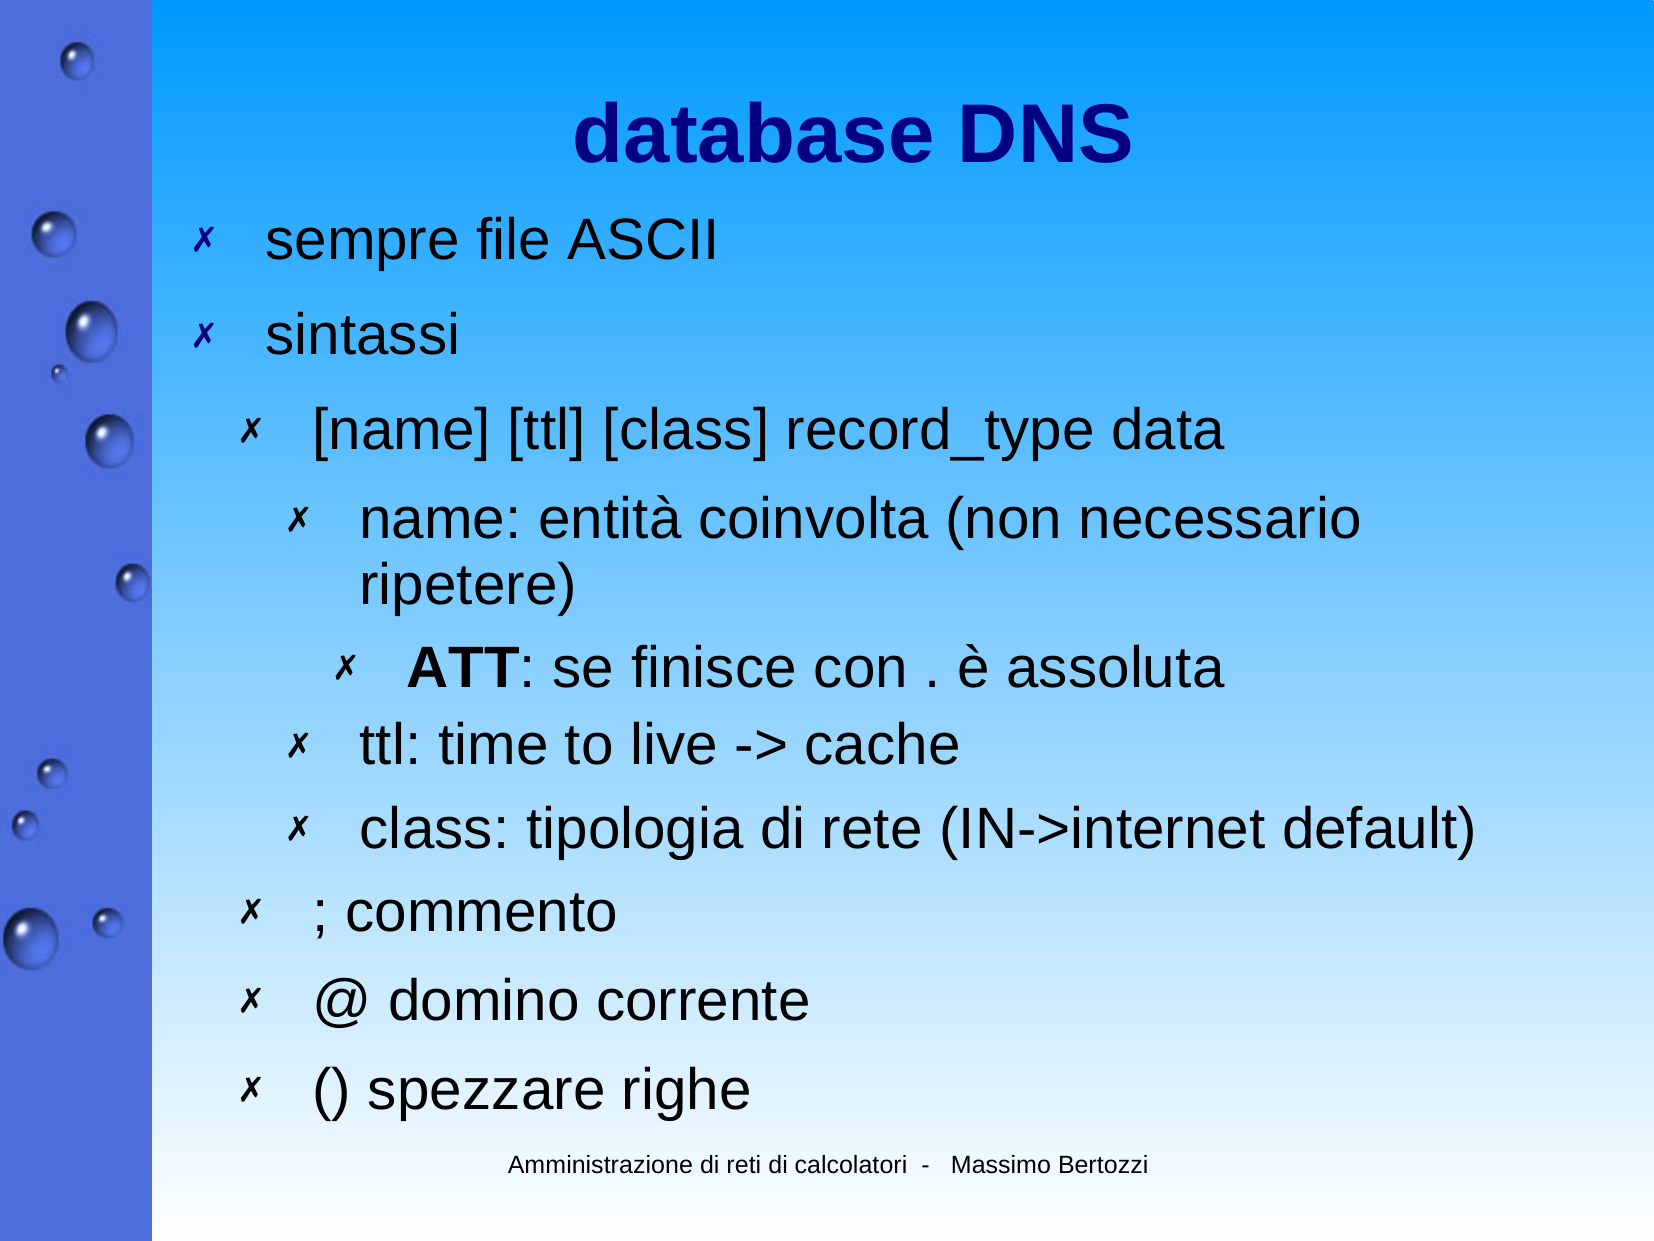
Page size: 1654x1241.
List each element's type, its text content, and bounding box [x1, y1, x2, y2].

title database DNS [147, 29, 1560, 237]
list sempre file ASCII sintassi [name] [ttl] [class] record_type data name: entità coinvolta (non necessario ripetere) ATT: se finisce con . è assoluta ttl: time to live -> cache class: tipologia di rete (IN->internet default) ; commento @ domino corrente () spezzare righe [182, 206, 1595, 1147]
picture [0, 0, 152, 1241]
